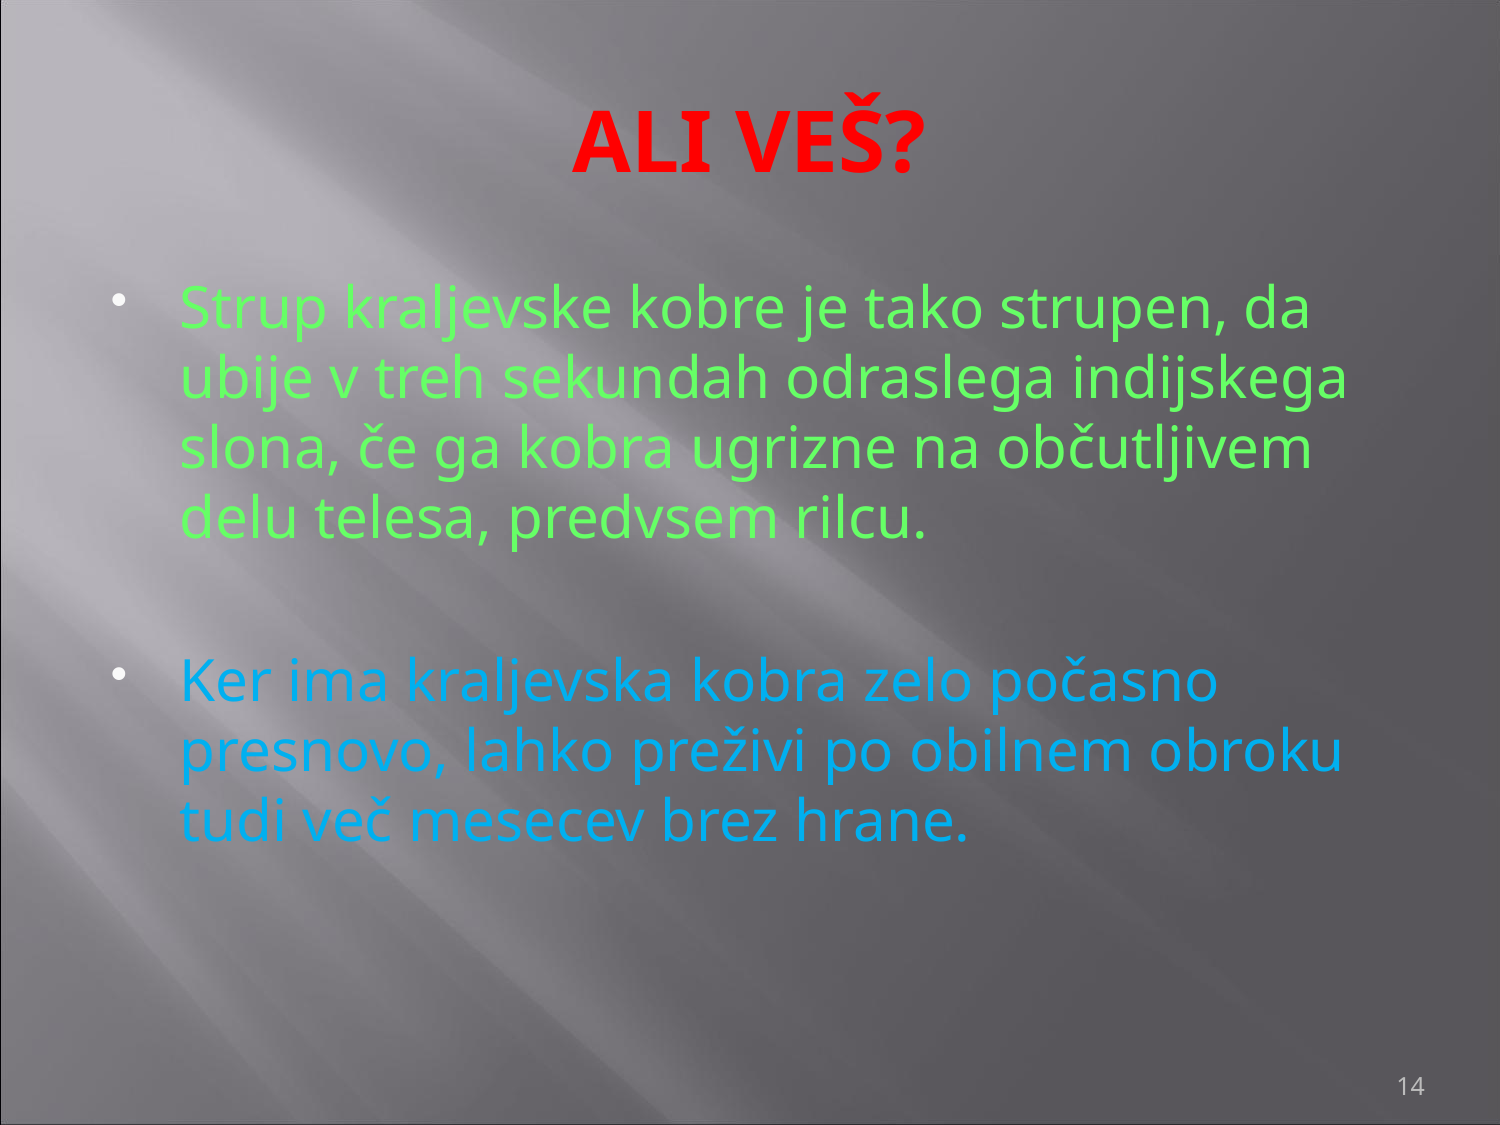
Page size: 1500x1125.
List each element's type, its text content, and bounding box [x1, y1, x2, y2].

picture [0, 0, 1500, 1125]
slide_number <number> [1299, 1052, 1425, 1113]
list Strup kraljevske kobre je tako strupen, da ubije v treh sekundah odraslega indijskega slona, če ga kobra ugrizne na občutljivem delu telesa, predvsem rilcu. Ker ima kraljevska kobra zelo počasno presnovo, lahko preživi po obilnem obroku tudi več mesecev brez hrane. [75, 262, 1425, 1035]
title ALI VEŠ? [75, 45, 1425, 233]
